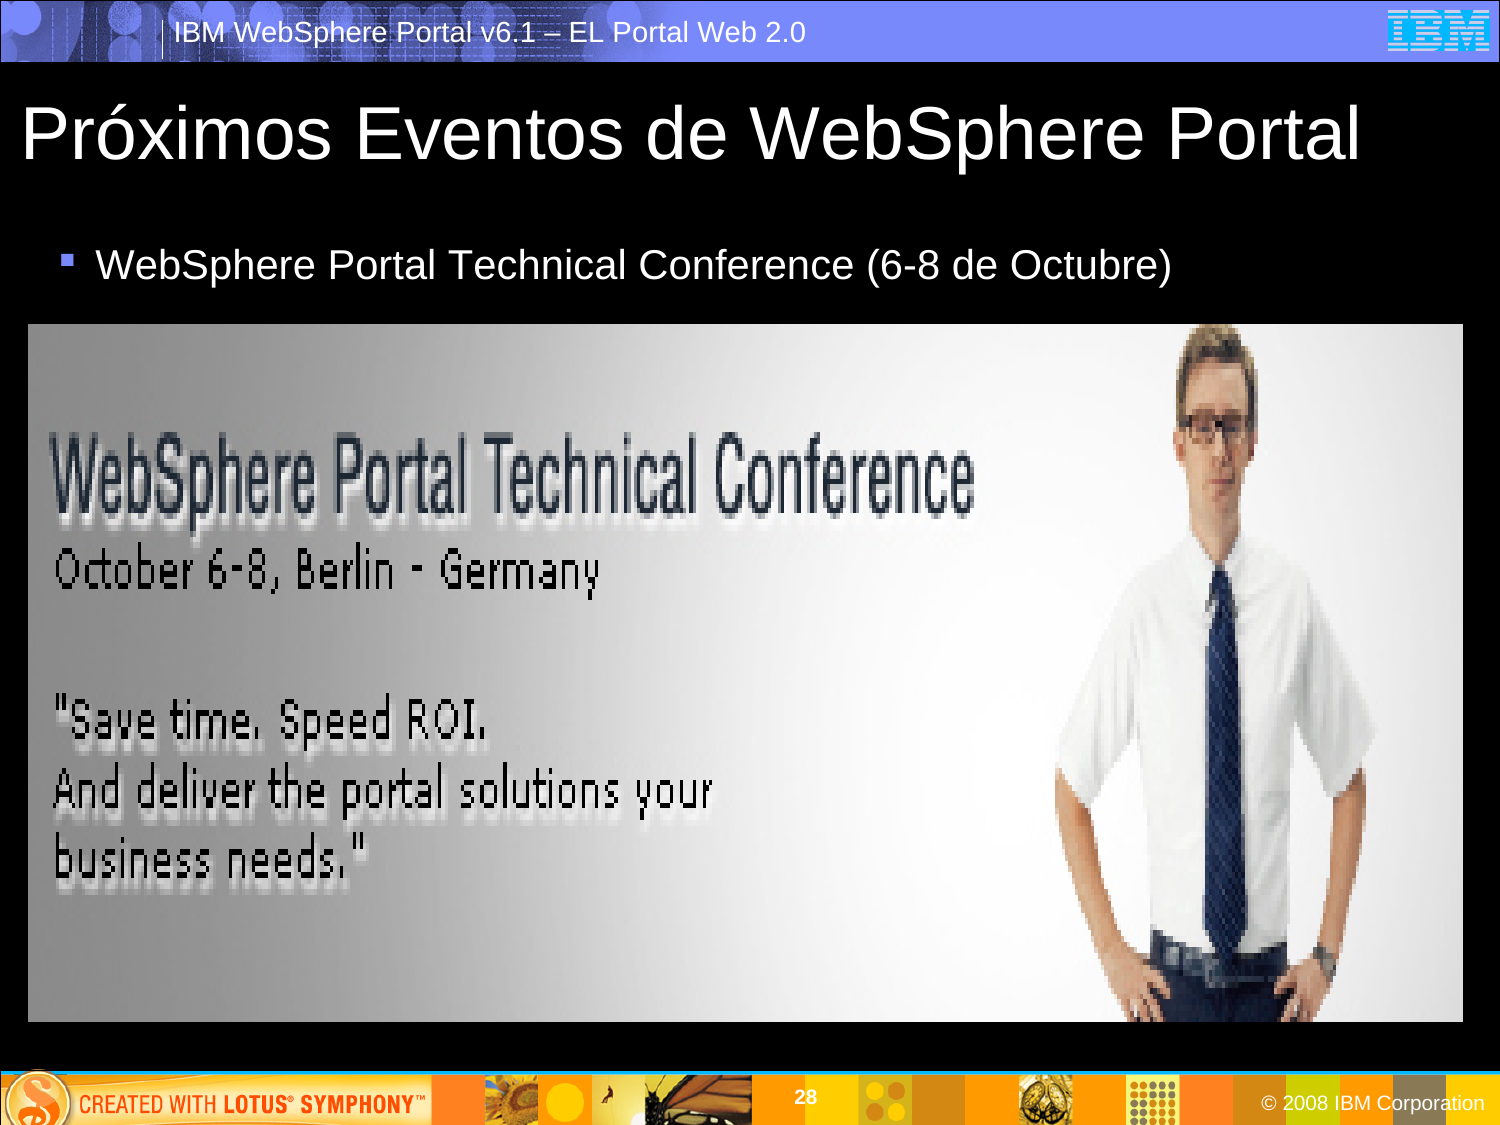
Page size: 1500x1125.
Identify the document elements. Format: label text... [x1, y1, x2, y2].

picture [1, 1071, 1500, 1125]
text_box Próximos Eventos de WebSphere Portal [20, 93, 1500, 176]
picture [1, 1, 1499, 62]
list WebSphere Portal Technical Conference (6-8 de Octubre) [57, 245, 1334, 323]
picture [27, 323, 1464, 1023]
